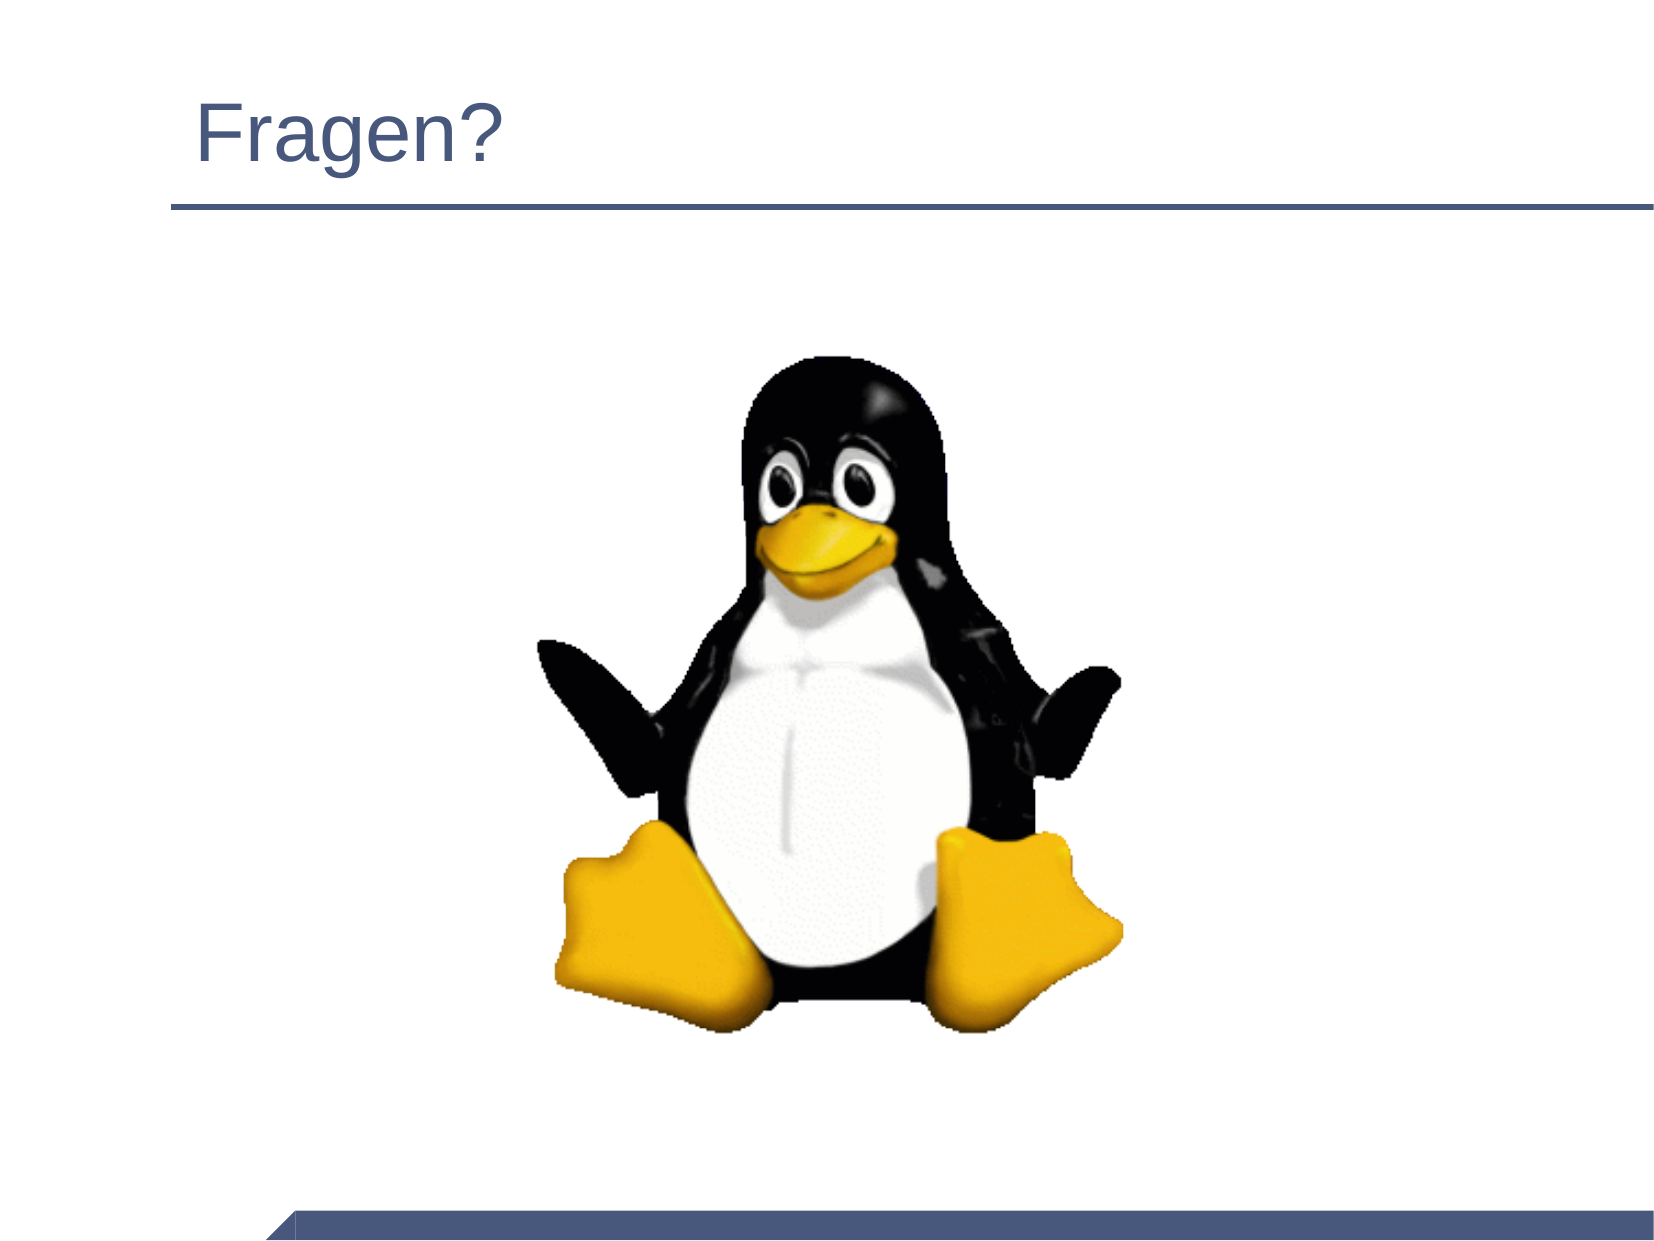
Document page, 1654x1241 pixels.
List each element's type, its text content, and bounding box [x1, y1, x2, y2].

title Fragen? [194, 29, 1530, 237]
picture [498, 273, 1245, 1093]
